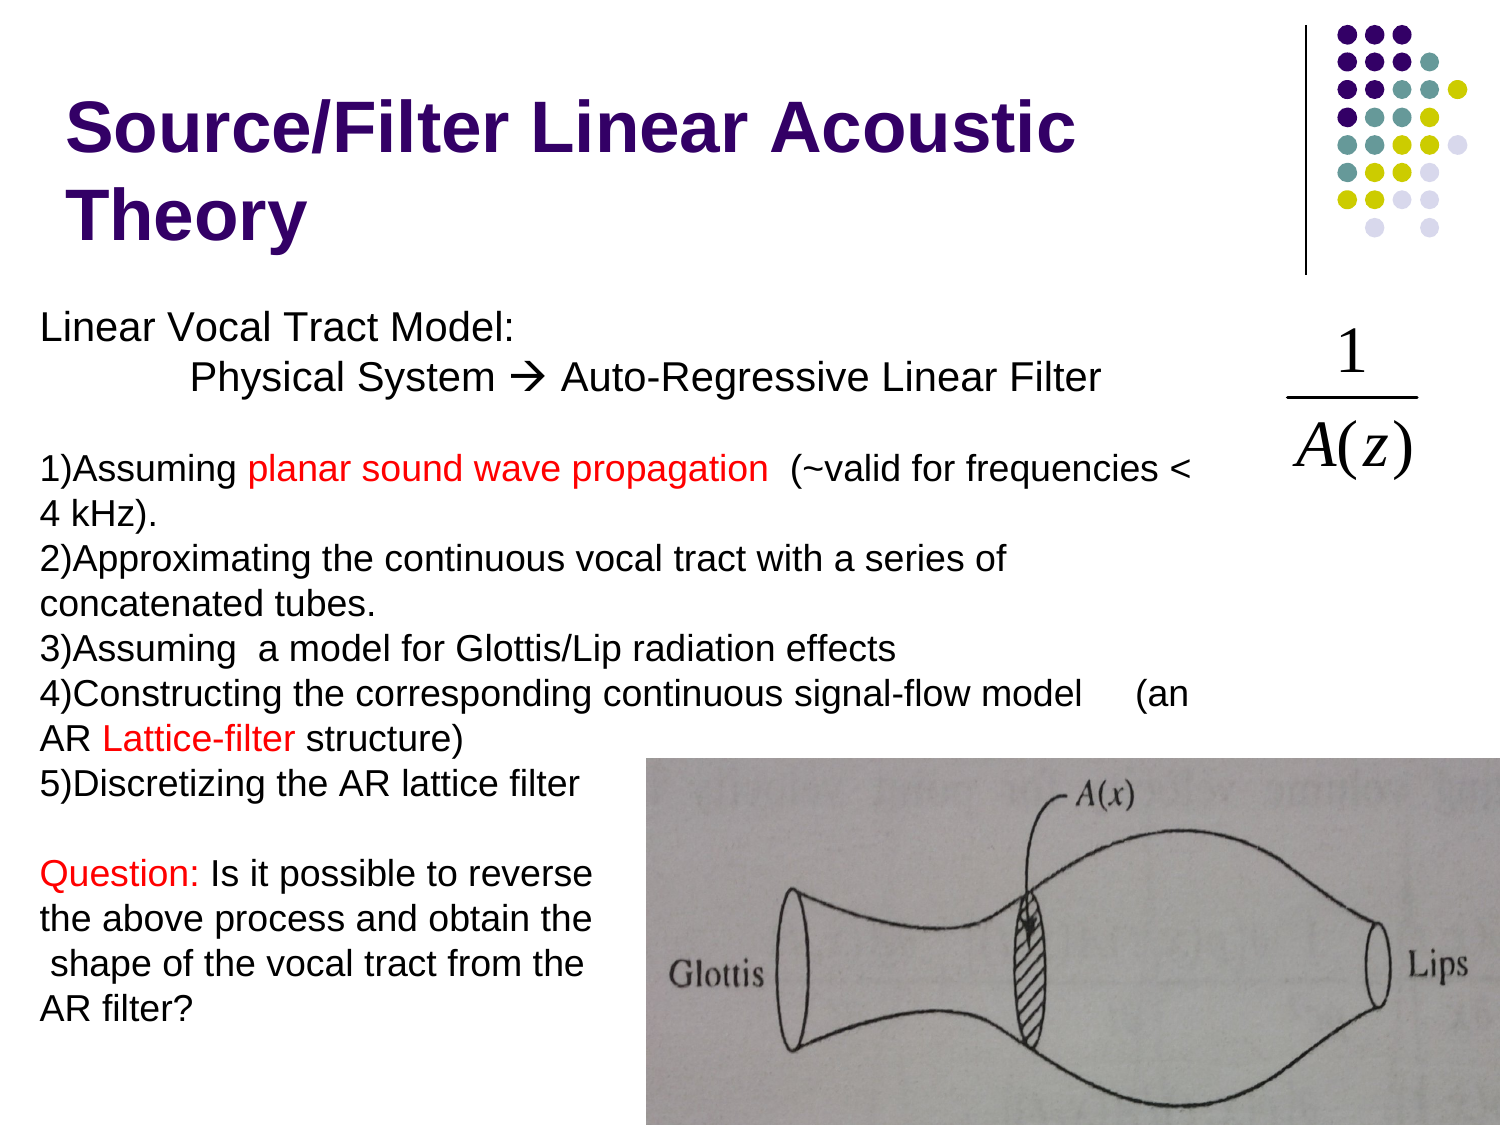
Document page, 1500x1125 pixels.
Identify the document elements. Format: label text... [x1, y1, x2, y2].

text_box [1276, 309, 1432, 492]
title Source/Filter Linear Acoustic Theory [49, 49, 1288, 263]
picture [646, 758, 1500, 1125]
text_box Linear Vocal Tract Model: Physical System  Auto-Regressive Linear Filter Assuming planar sound wave propagation (~valid for frequencies < 4 kHz). Approximating the continuous vocal tract with a series of concatenated tubes. Assuming a model for Glottis/Lip radiation effects Constructing the corresponding continuous signal-flow model (an AR Lattice-filter structure) Discretizing the AR lattice filter Question: Is it possible to reverse the above process and obtain the shape of the vocal tract from the AR filter? [24, 291, 1220, 1038]
